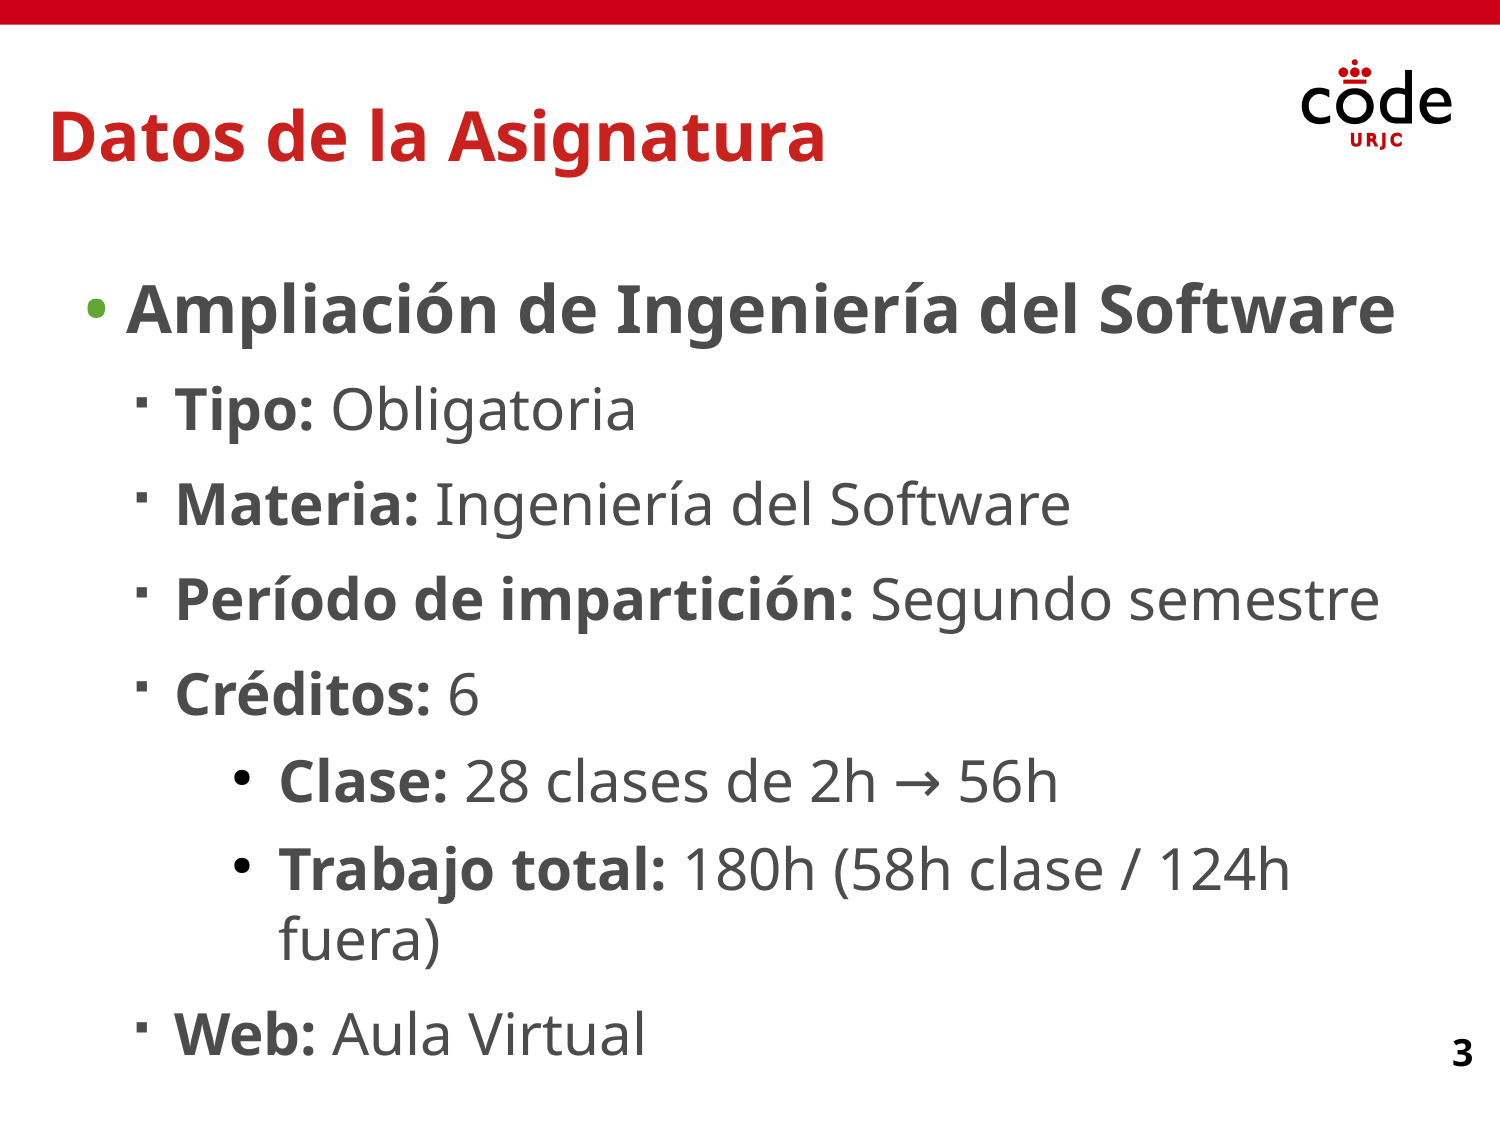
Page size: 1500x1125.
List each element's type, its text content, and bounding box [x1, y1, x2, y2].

picture [1284, 50, 1468, 161]
title Datos de la Asignatura [32, 79, 1383, 189]
list Ampliación de Ingeniería del Software Tipo: Obligatoria Materia: Ingeniería del Software Período de impartición: Segundo semestre Créditos: 6 Clase: 28 clases de 2h → 56h Trabajo total: 180h (58h clase / 124h fuera) Web: Aula Virtual [51, 259, 1436, 1013]
